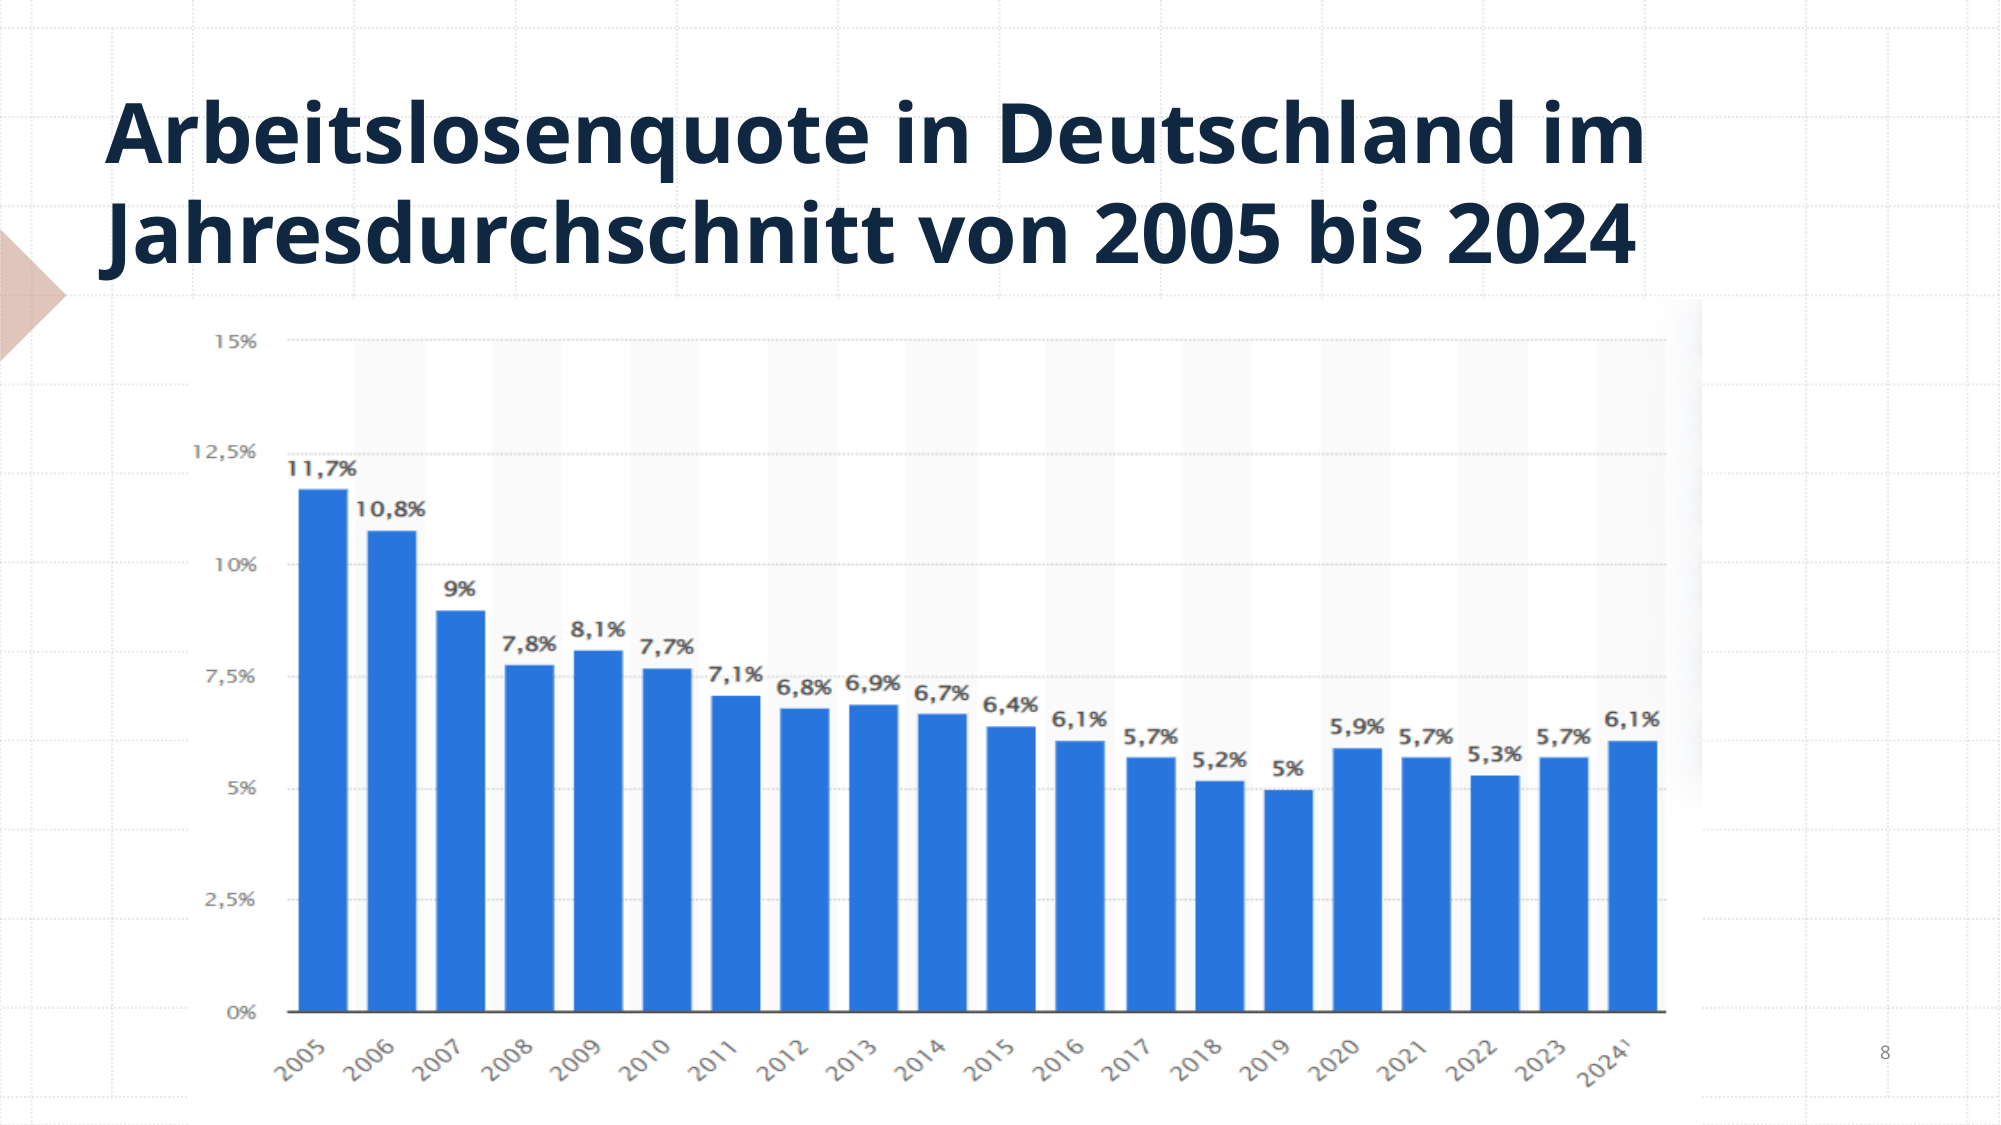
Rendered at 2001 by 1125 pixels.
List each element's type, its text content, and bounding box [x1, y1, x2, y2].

picture [189, 299, 1702, 1125]
text_box [1805, 1019, 1966, 1089]
title Arbeitslosenquote in Deutschland im Jahresdurchschnitt von 2005 bis 2024 [90, 50, 1784, 288]
